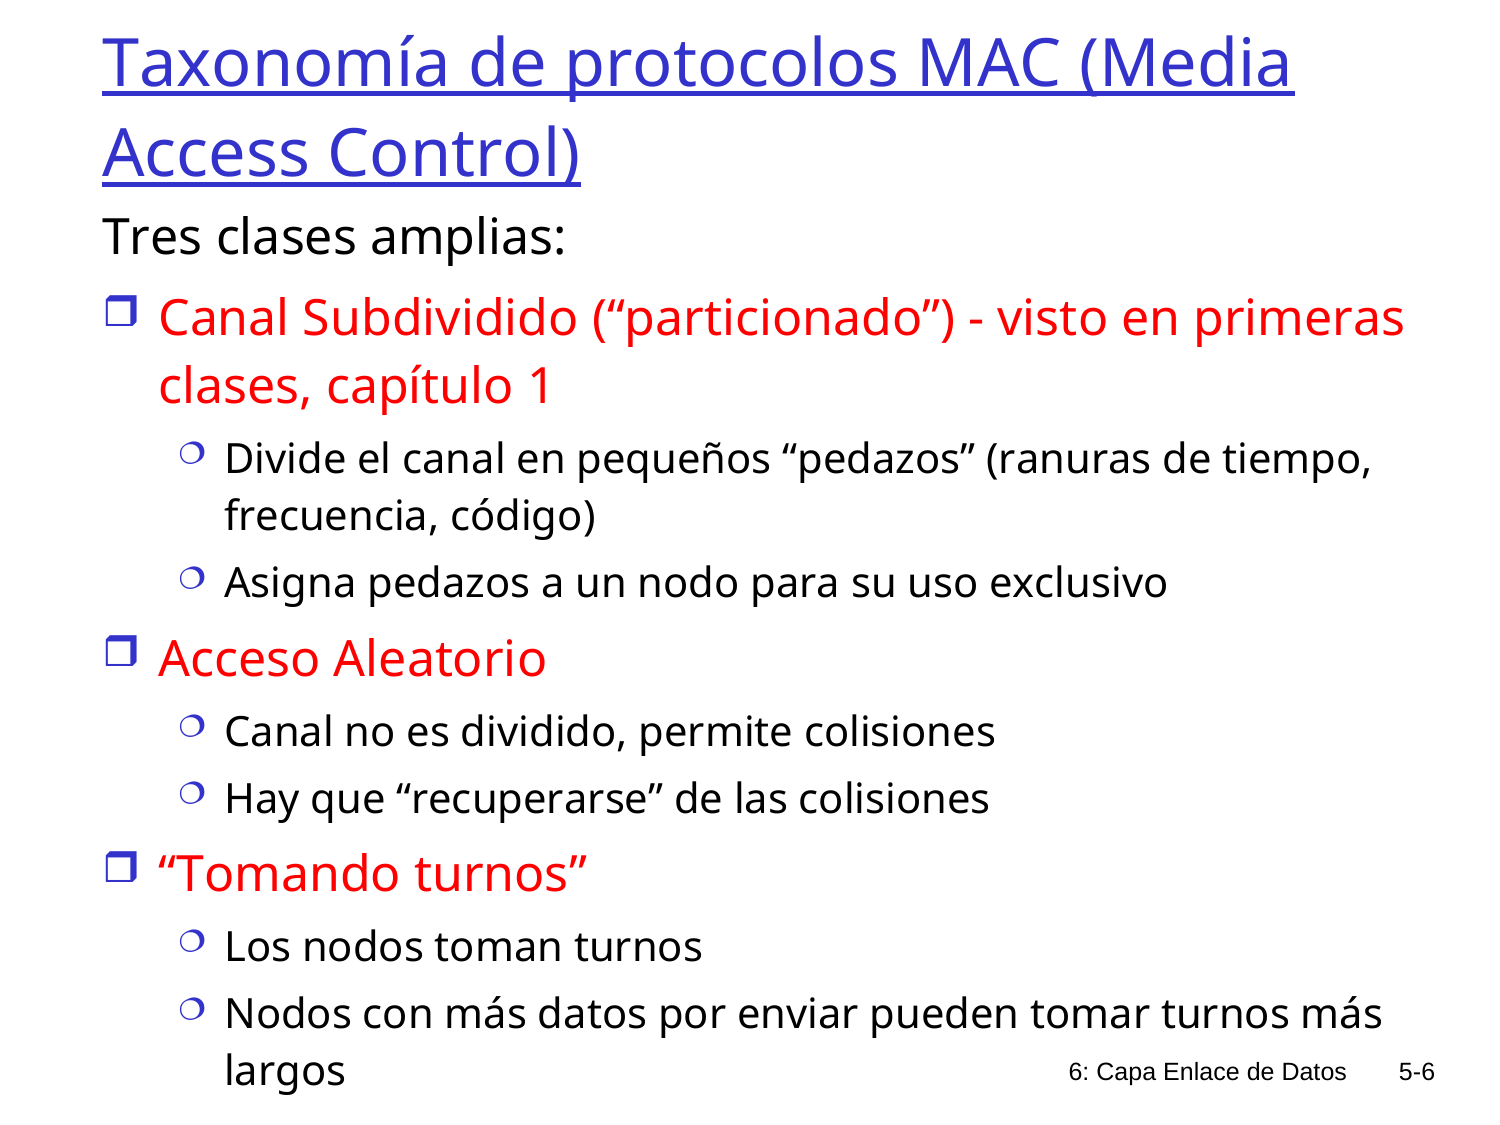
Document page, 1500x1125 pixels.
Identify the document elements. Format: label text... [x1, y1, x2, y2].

title Taxonomía de protocolos MAC (Media Access Control) [87, 23, 1426, 188]
list Tres clases amplias: Canal Subdividido (“particionado”) - visto en primeras clases, capítulo 1 Divide el canal en pequeños “pedazos” (ranuras de tiempo, frecuencia, código) Asigna pedazos a un nodo para su uso exclusivo Acceso Aleatorio Canal no es dividido, permite colisiones Hay que “recuperarse” de las colisiones “Tomando turnos” Los nodos toman turnos Nodos con más datos por enviar pueden tomar turnos más largos [87, 193, 1426, 1029]
